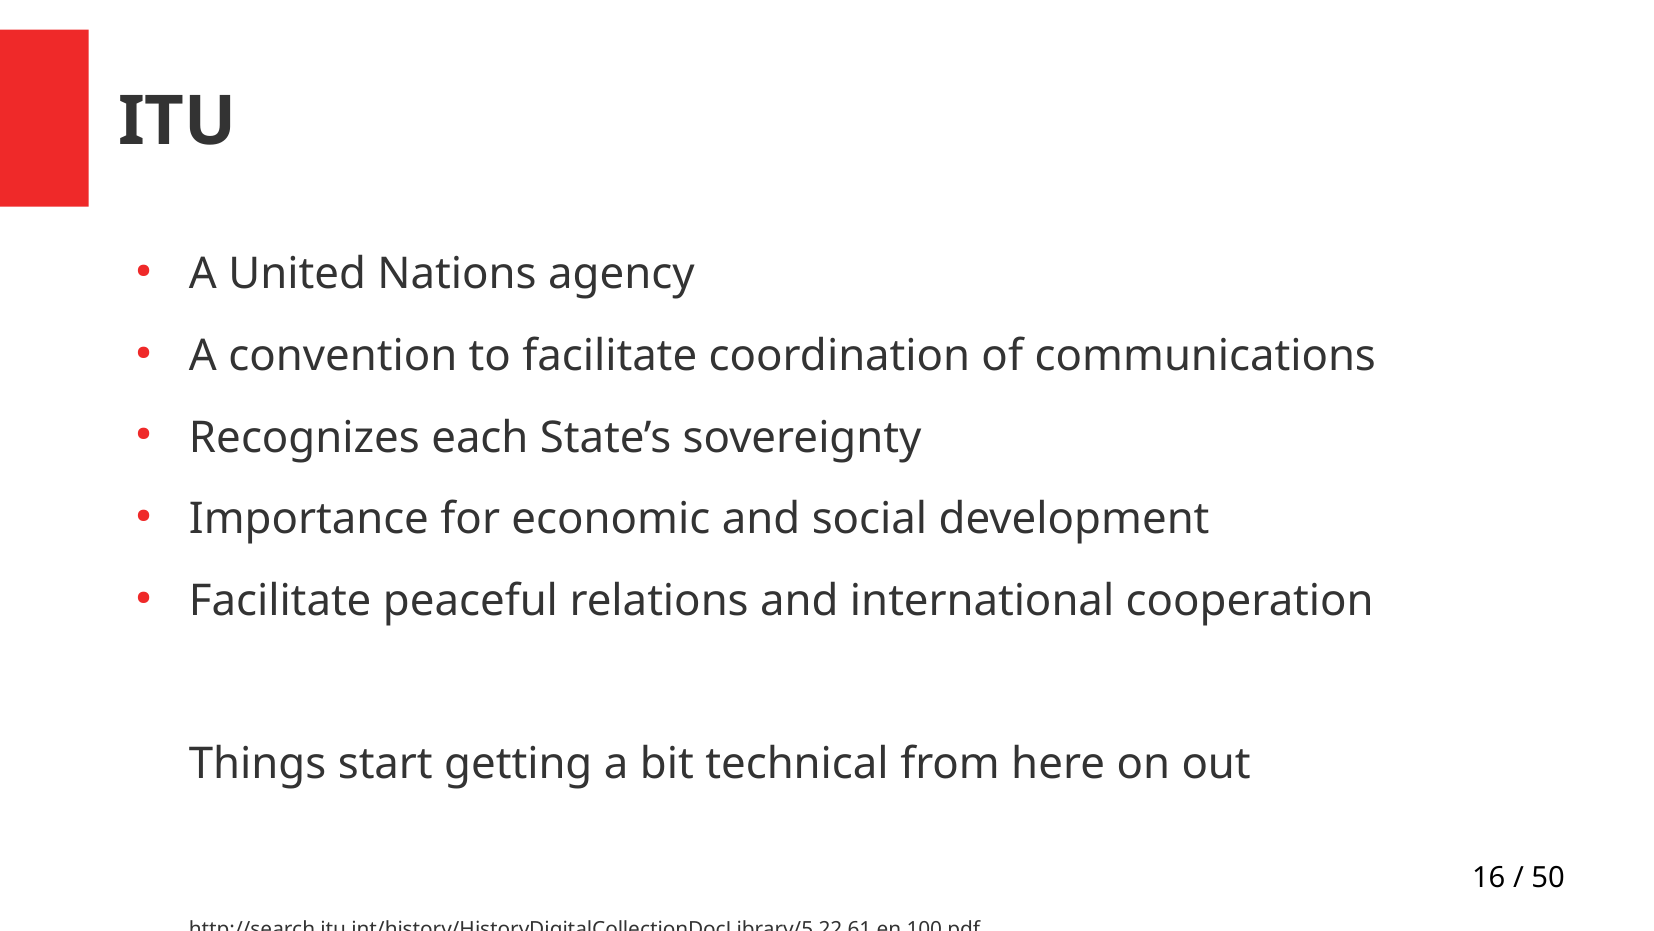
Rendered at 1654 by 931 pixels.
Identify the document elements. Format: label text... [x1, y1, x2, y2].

title ITU [118, 29, 1595, 207]
list A United Nations agency A convention to facilitate coordination of communications Recognizes each State’s sovereignty Importance for economic and social development Facilitate peaceful relations and international cooperation Things start getting a bit technical from here on out http://search.itu.int/history/HistoryDigitalCollectionDocLibrary/5.22.61.en.100.pdf [118, 242, 1595, 804]
